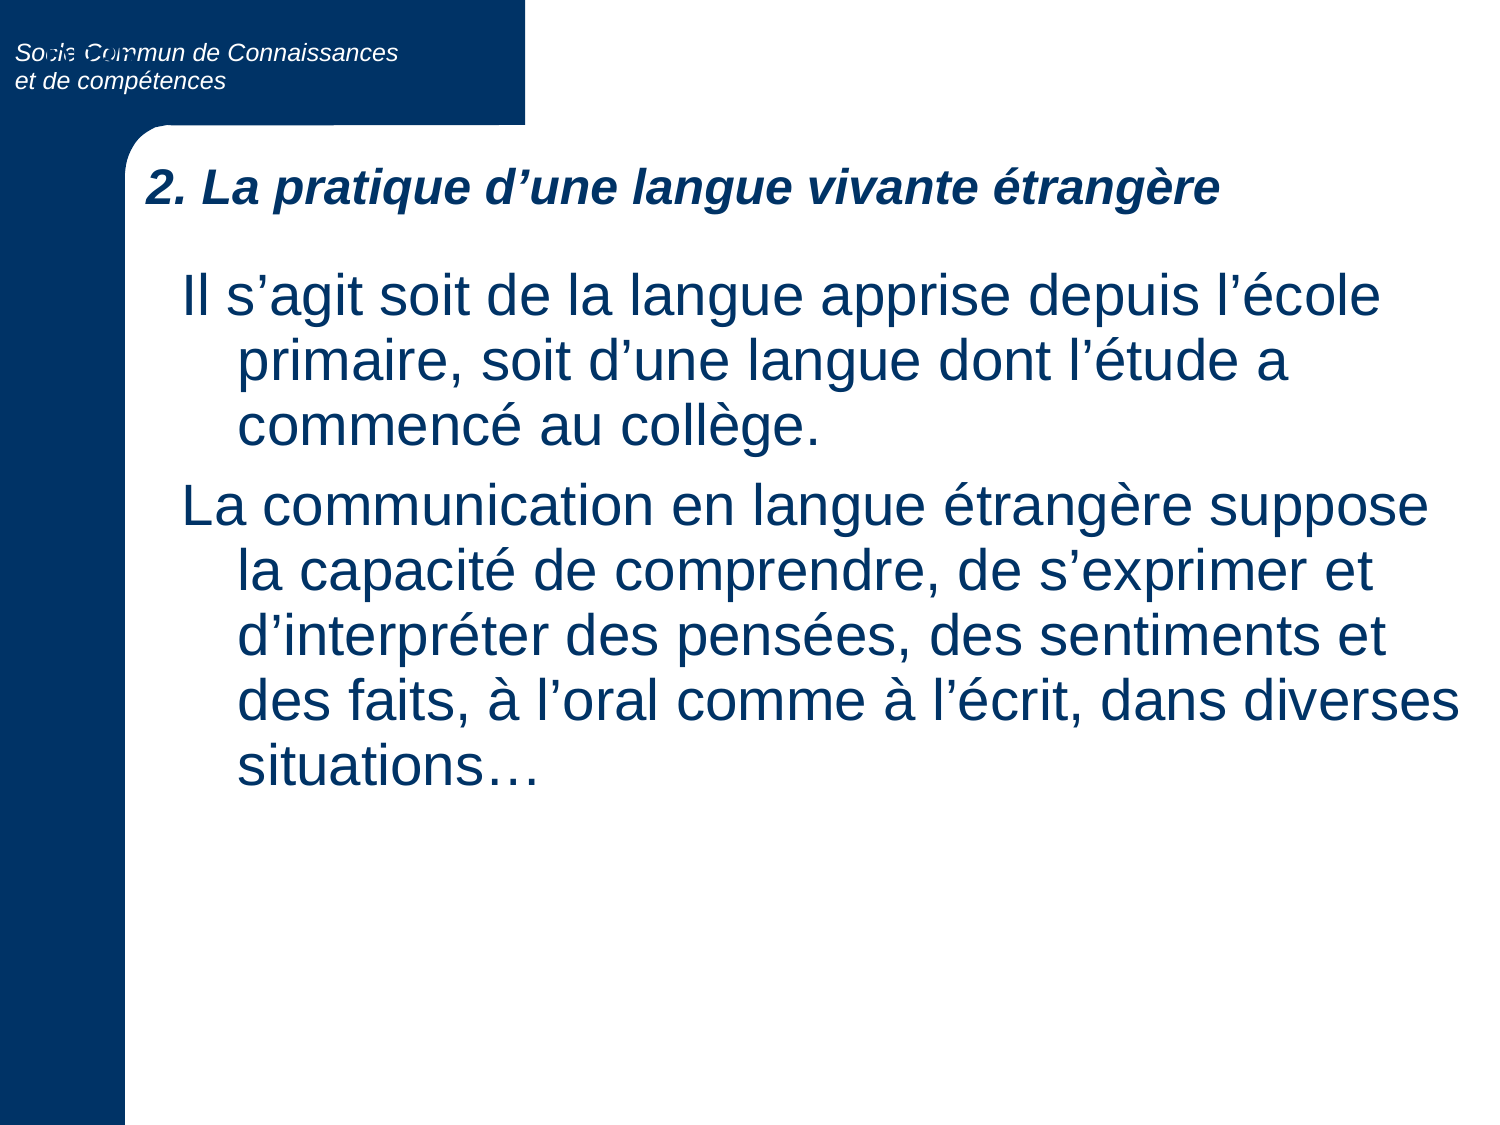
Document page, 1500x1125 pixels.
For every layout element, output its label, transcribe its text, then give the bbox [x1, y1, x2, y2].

title 2. La pratique d’une langue vivante étrangère [131, 120, 1298, 223]
list Il s’agit soit de la langue apprise depuis l’école primaire, soit d’une langue dont l’étude a commencé au collège. La communication en langue étrangère suppose la capacité de comprendre, de s’exprimer et d’interpréter des pensées, des sentiments et des faits, à l’oral comme à l’écrit, dans diverses situations… [166, 255, 1500, 939]
text_box DP3h [29, 31, 195, 89]
